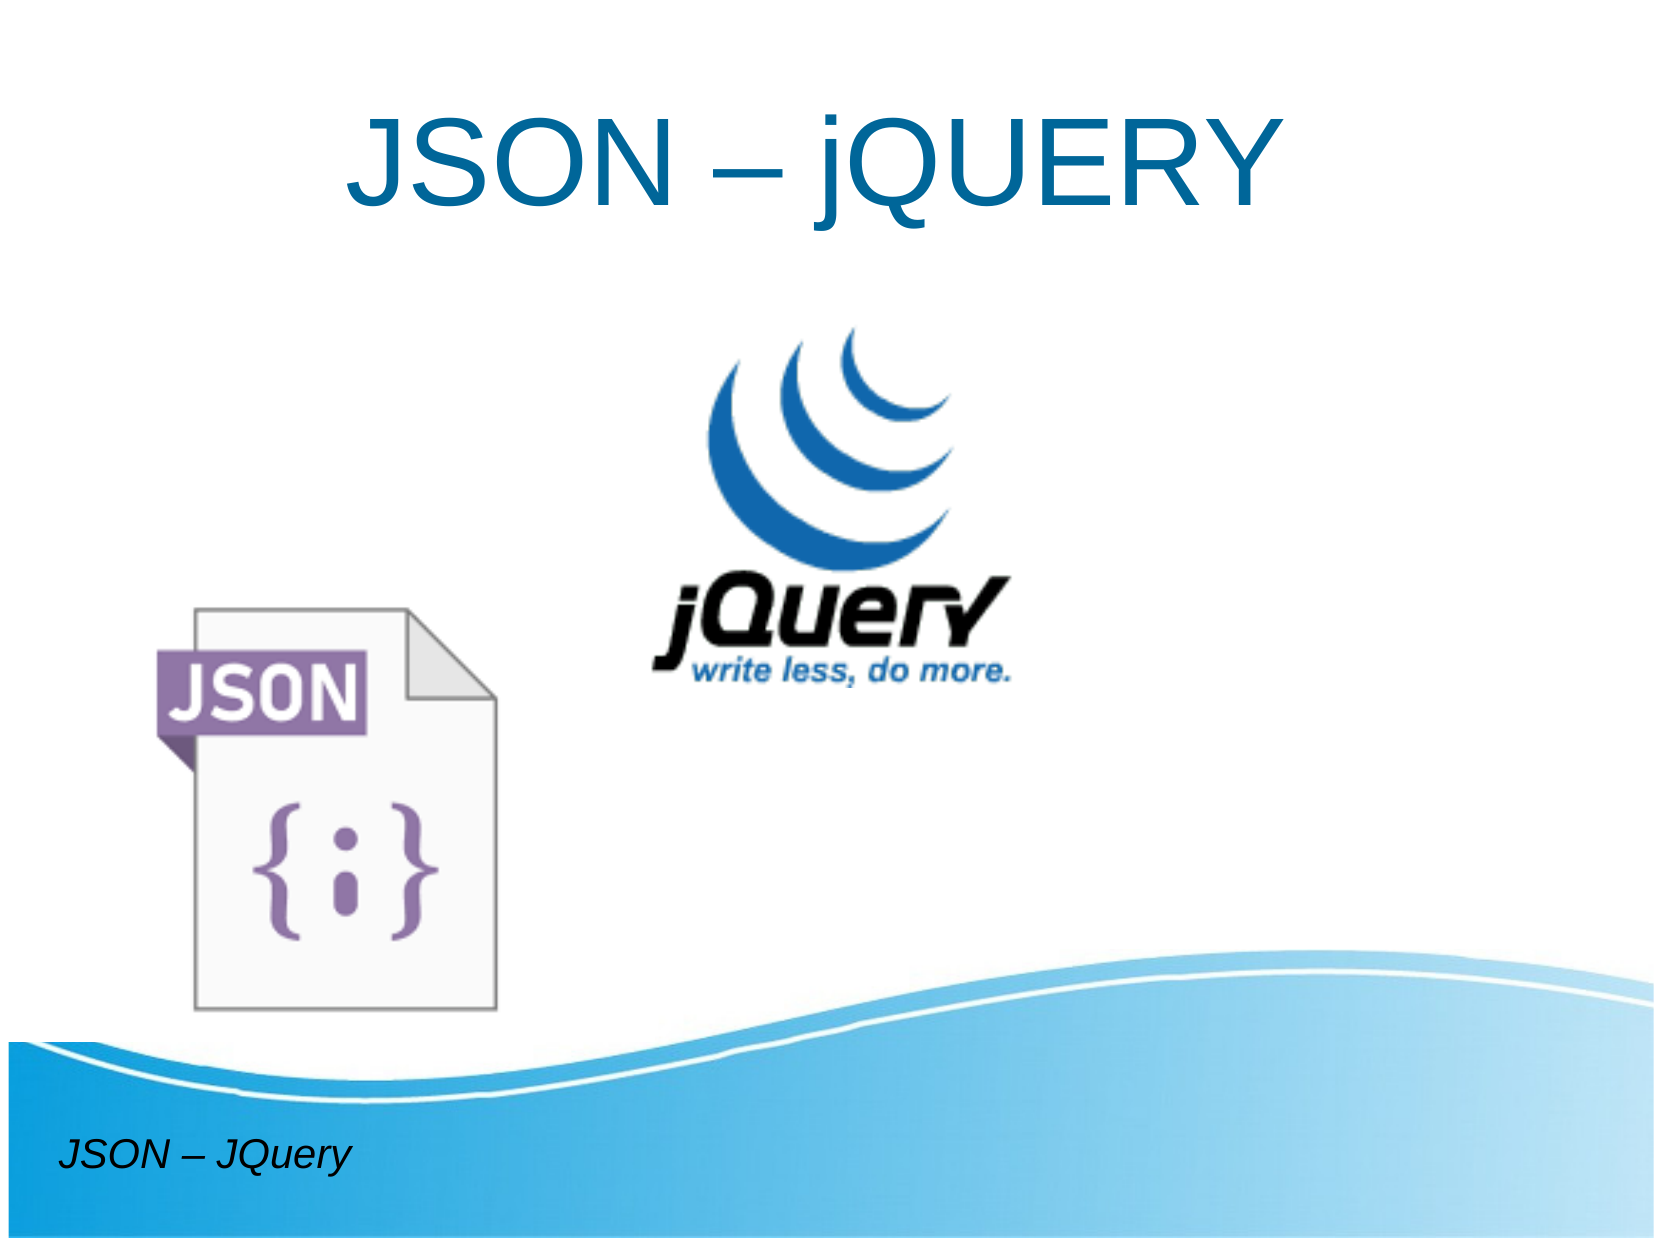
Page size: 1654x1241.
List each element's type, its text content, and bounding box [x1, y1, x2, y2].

title JSON – jQUERY [88, 58, 1577, 266]
picture [1, 323, 1654, 1238]
